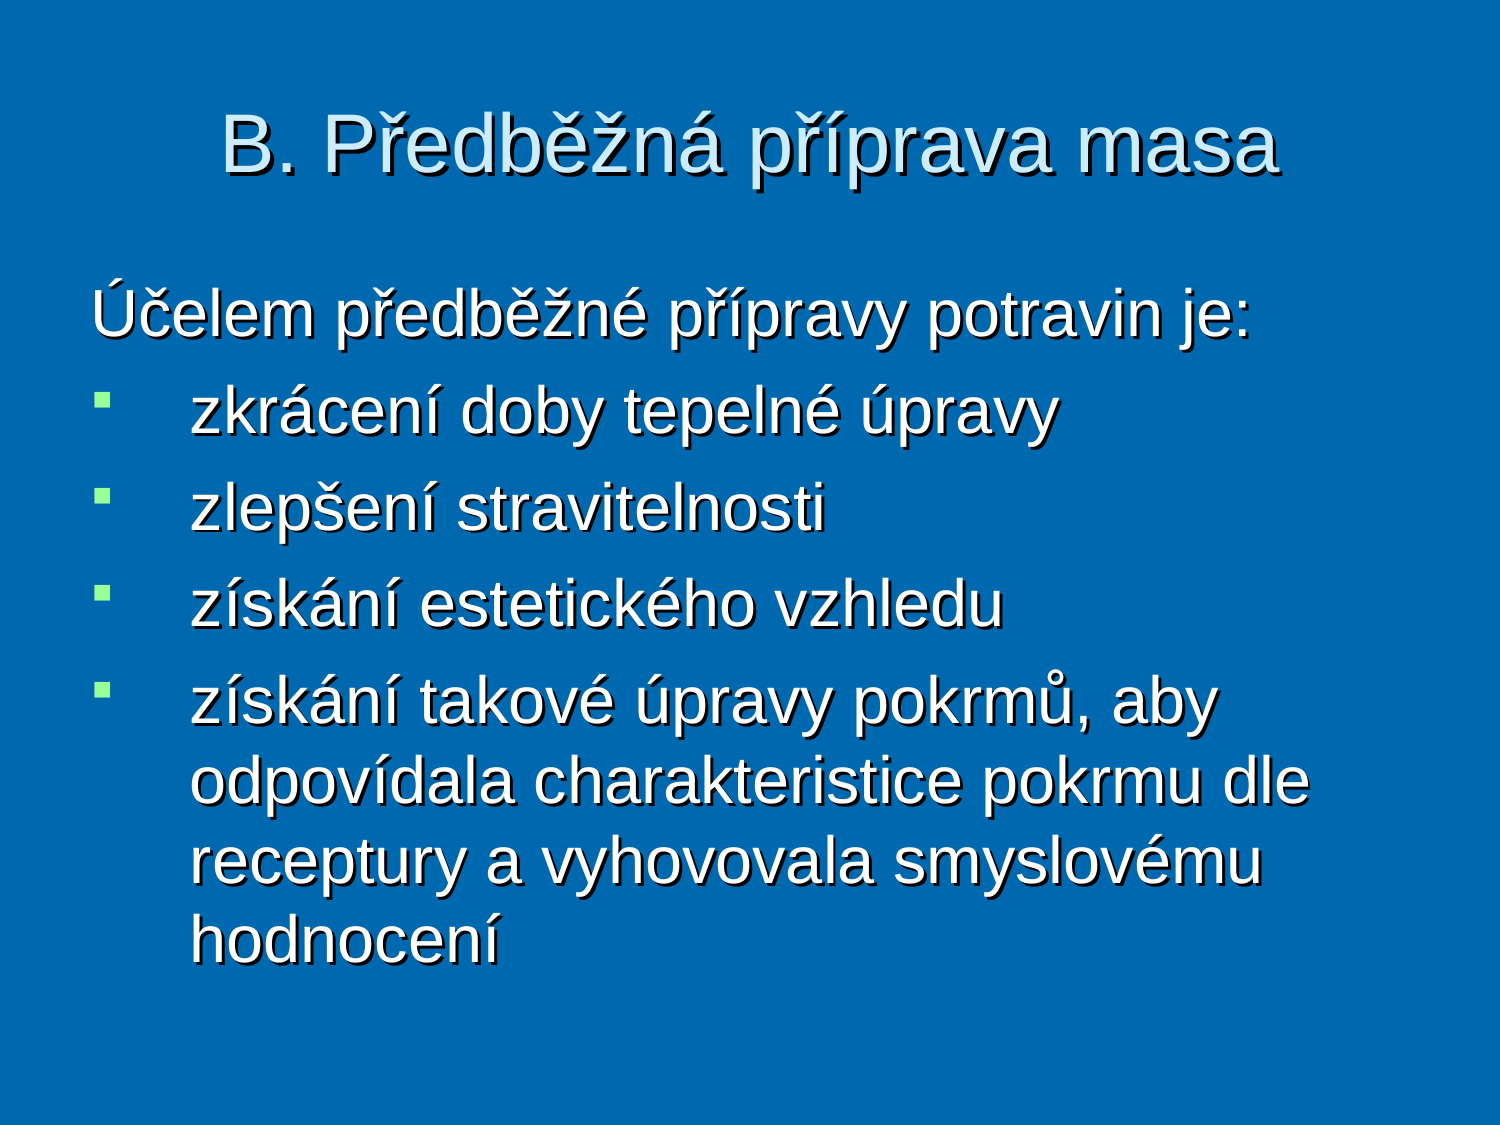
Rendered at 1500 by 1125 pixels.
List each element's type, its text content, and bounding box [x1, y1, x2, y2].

title B. Předběžná příprava masa [75, 45, 1426, 233]
list Účelem předběžné přípravy potravin je: zkrácení doby tepelné úpravy zlepšení stravitelnosti získání estetického vzhledu získání takové úpravy pokrmů, aby odpovídala charakteristice pokrmu dle receptury a vyhovovala smyslovému hodnocení [75, 262, 1426, 1006]
